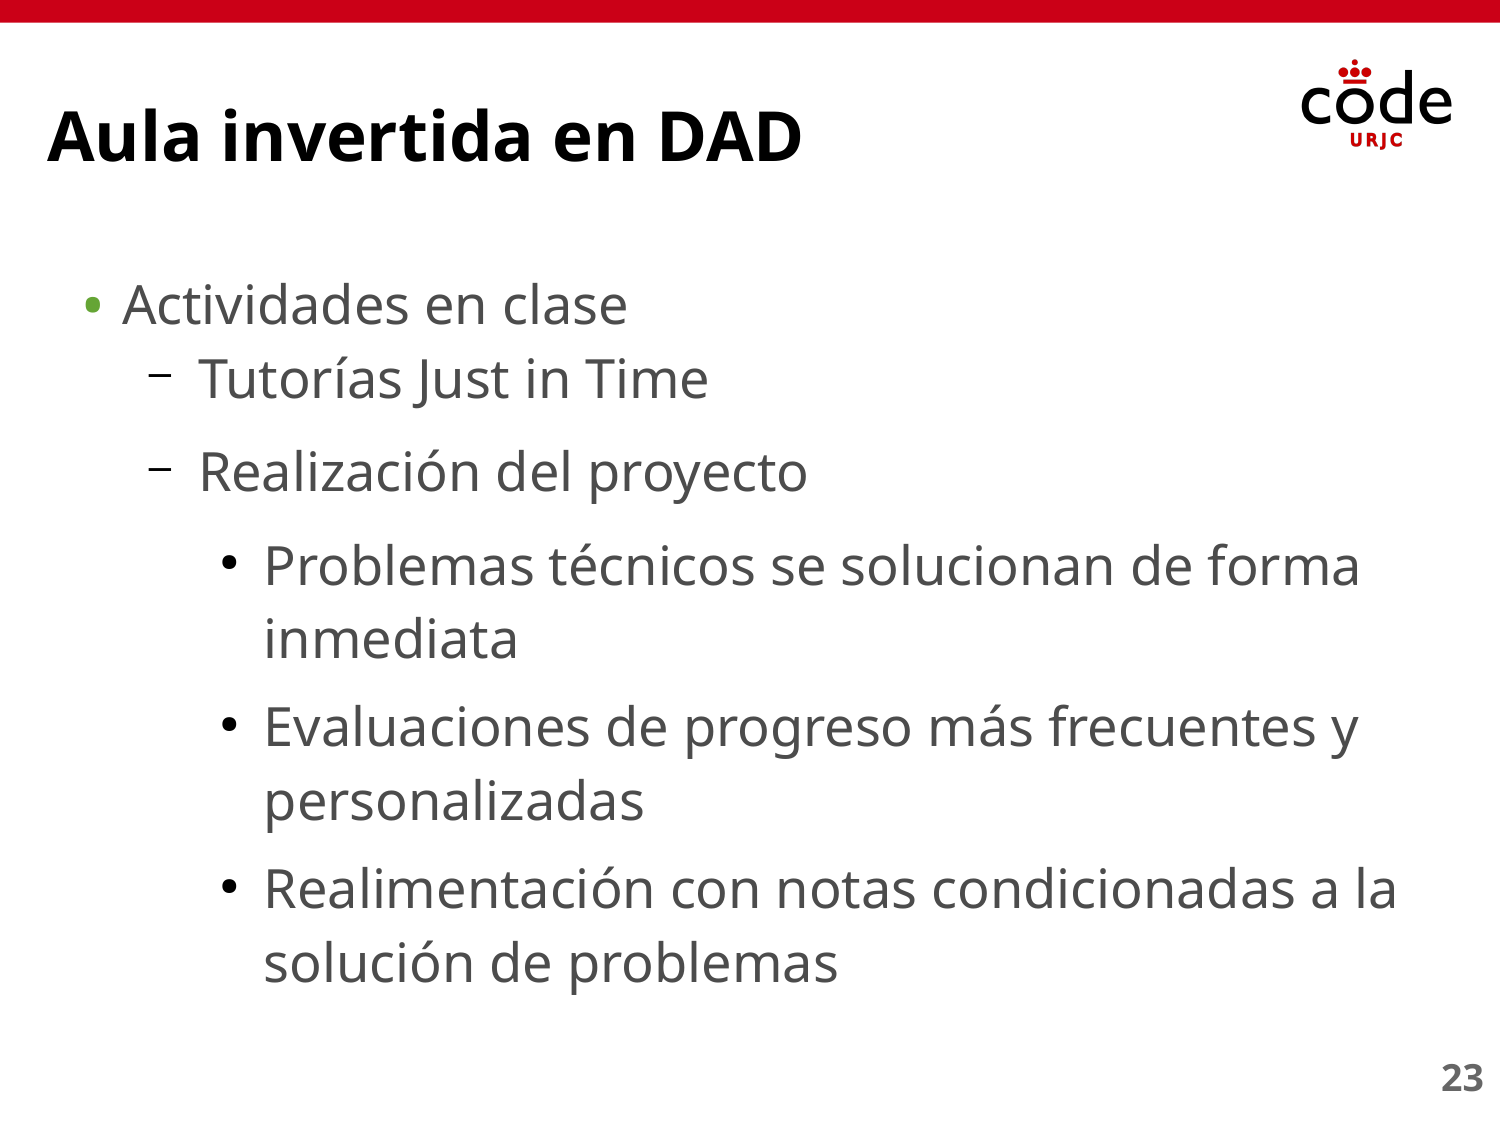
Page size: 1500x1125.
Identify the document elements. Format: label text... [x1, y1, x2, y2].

list Actividades en clase Tutorías Just in Time Realización del proyecto Problemas técnicos se solucionan de forma inmediata Evaluaciones de progreso más frecuentes y personalizadas Realimentación con notas condicionadas a la solución de problemas [51, 259, 1436, 1013]
picture [1284, 50, 1468, 161]
title Aula invertida en DAD [32, 79, 1383, 189]
